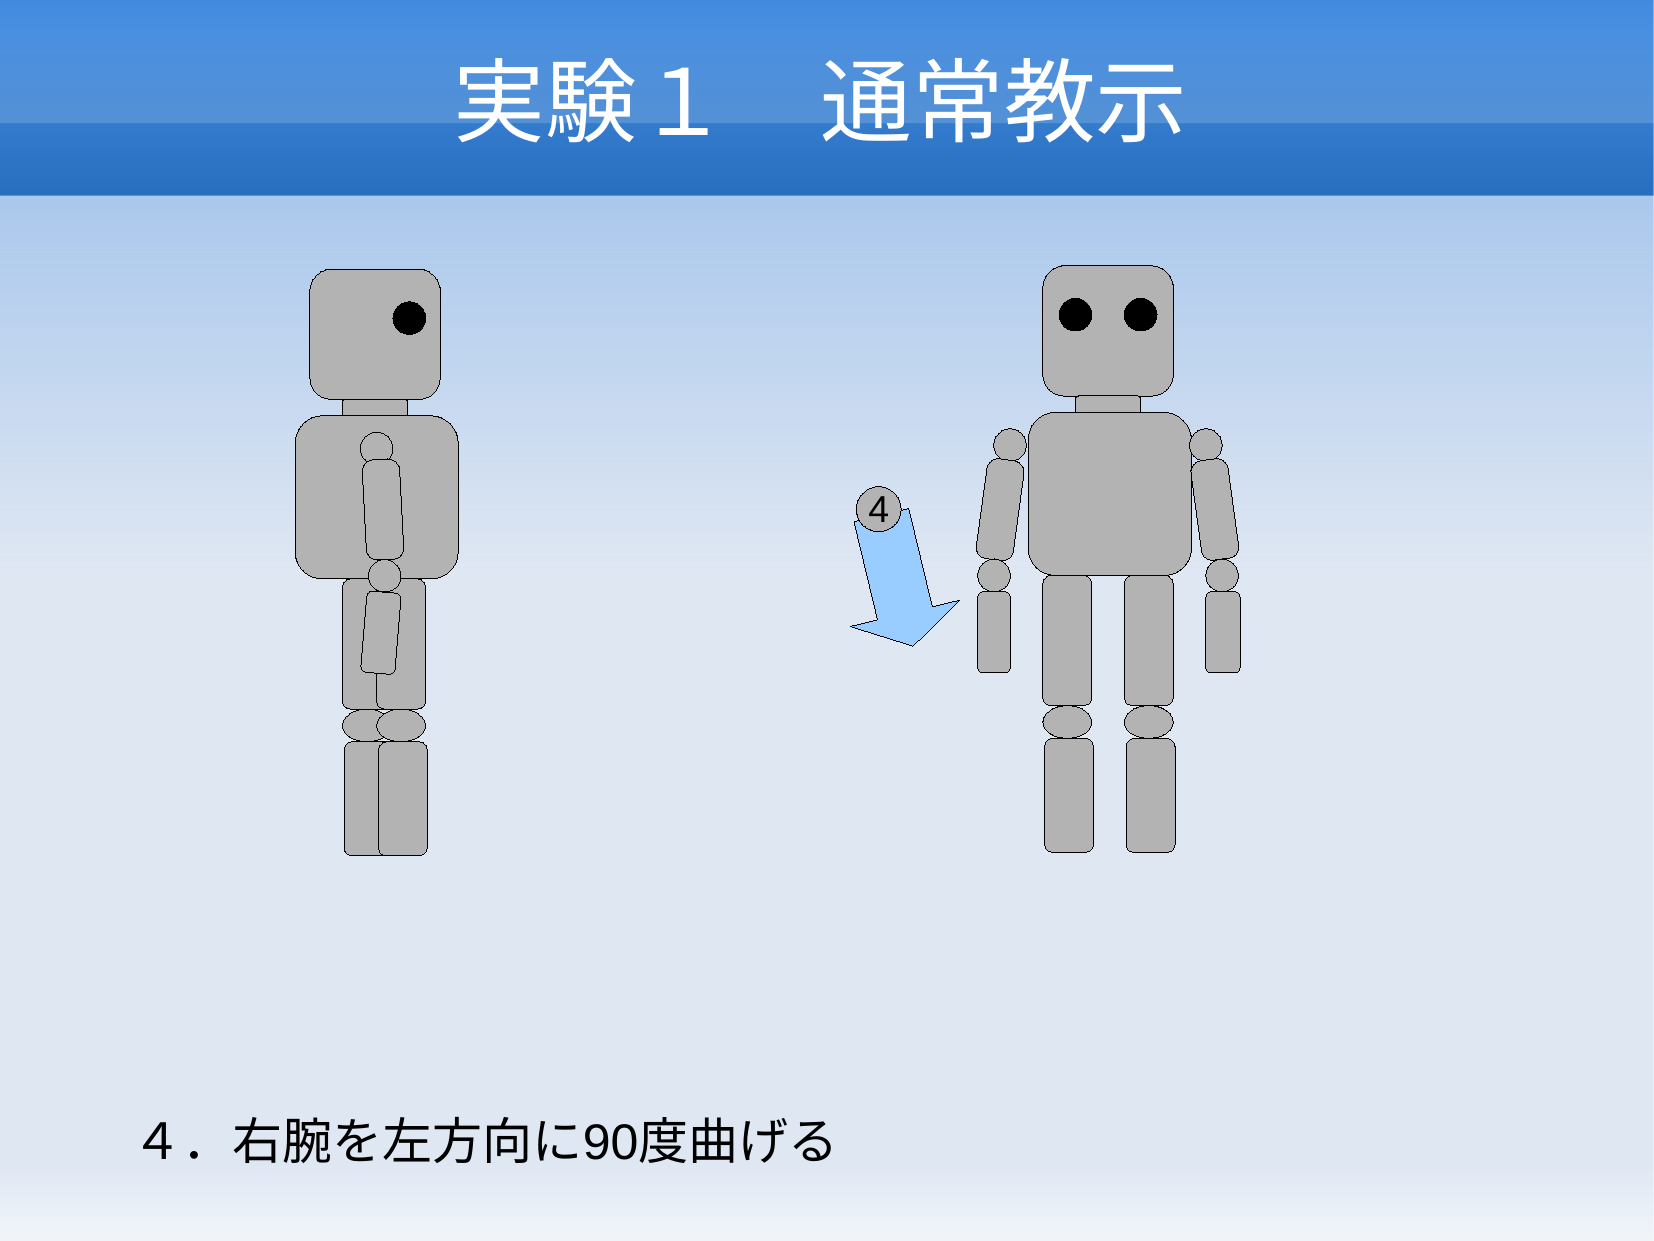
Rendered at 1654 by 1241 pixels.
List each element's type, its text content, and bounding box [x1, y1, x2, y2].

title 実験１ 通常教示 [76, 0, 1566, 208]
picture [0, 0, 1654, 1241]
text_box 4 [856, 486, 902, 532]
text_box ４．右腕を左方向に90度曲げる [118, 927, 854, 1198]
text_box [976, 428, 1027, 673]
text_box [850, 508, 960, 647]
text_box [1028, 265, 1241, 853]
text_box [295, 269, 459, 856]
